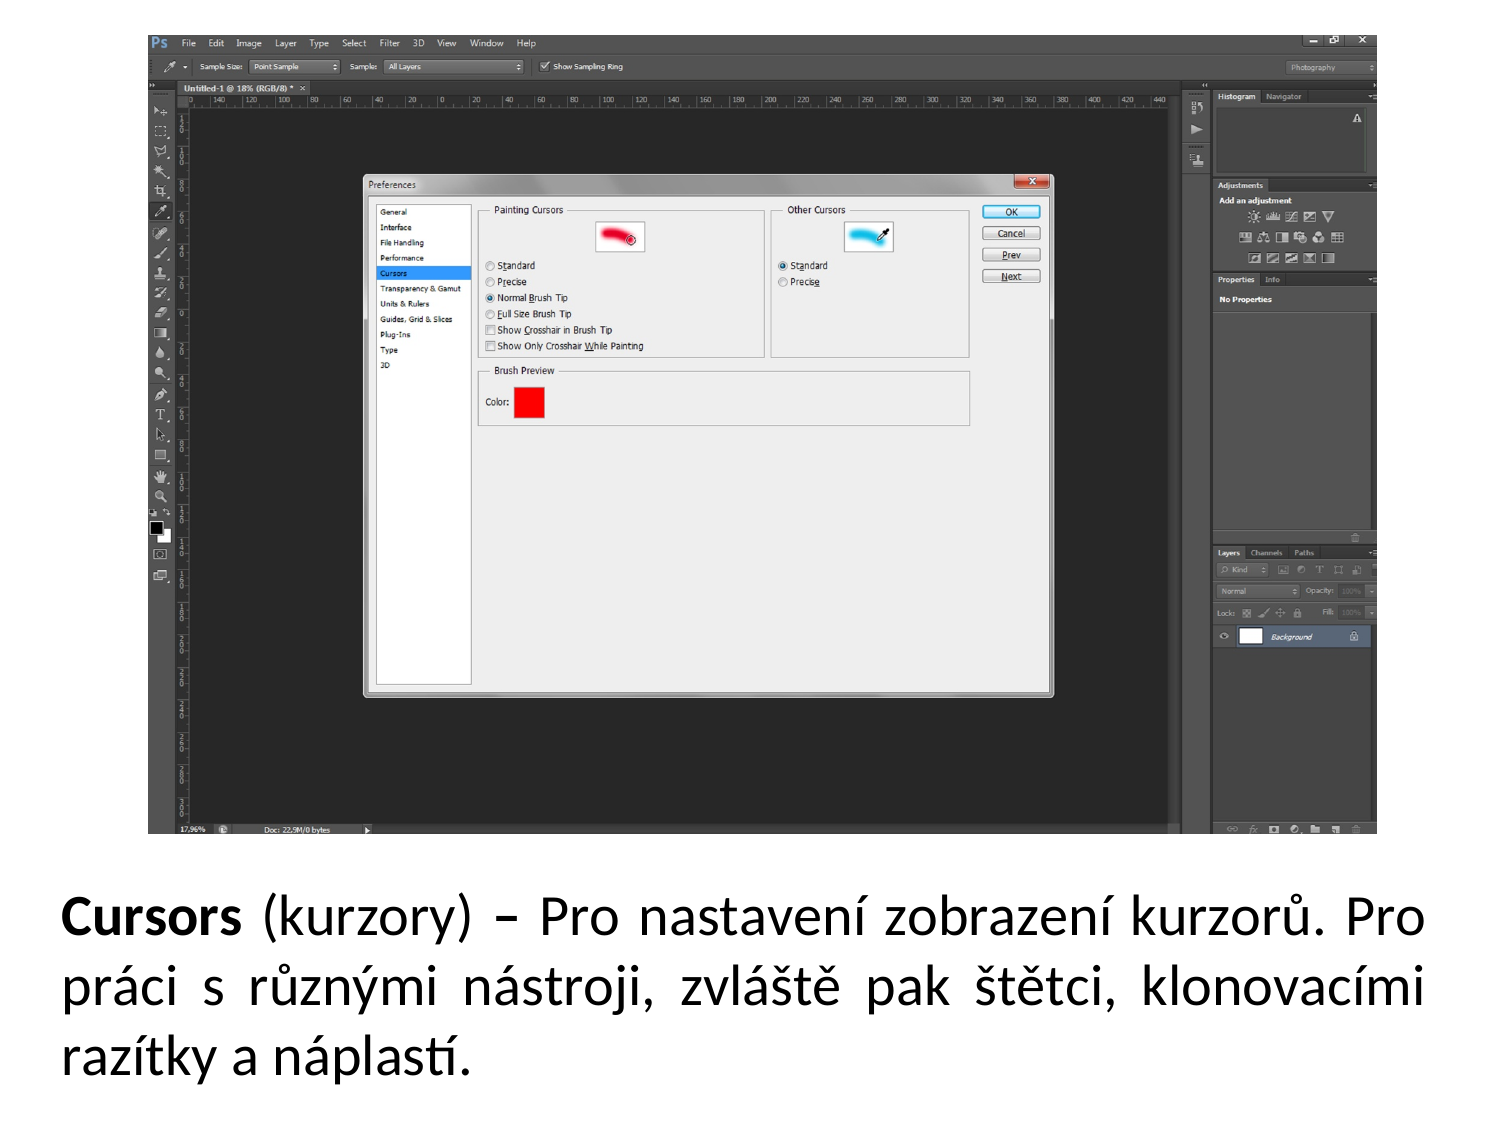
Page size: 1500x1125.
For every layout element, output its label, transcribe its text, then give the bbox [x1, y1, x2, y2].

picture [148, 35, 1377, 834]
text_box Cursors (kurzory) – Pro nastavení zobrazení kurzorů. Pro práci s různými nástroji, zvláště pak štětci, klonovacími razítky a náplastí. [46, 869, 1442, 1095]
